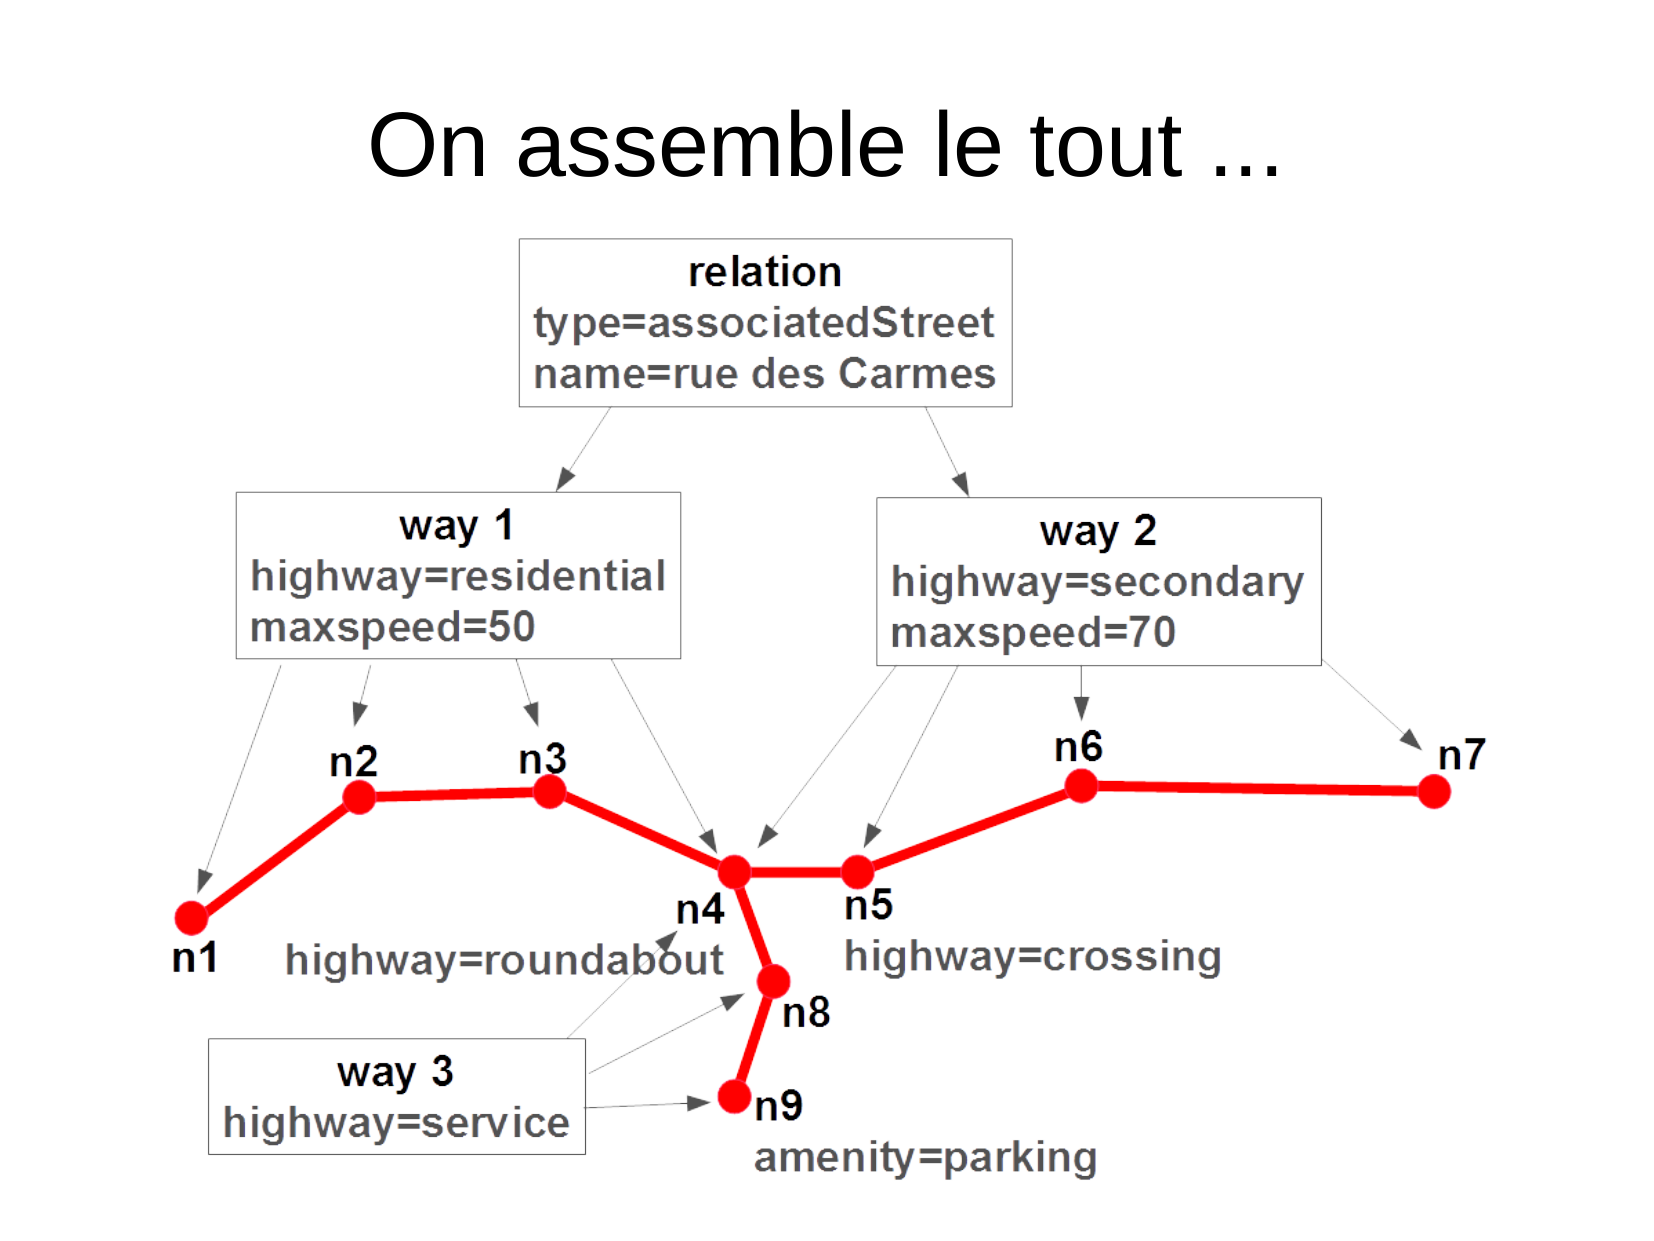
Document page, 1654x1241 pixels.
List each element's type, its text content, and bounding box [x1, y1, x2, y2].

title On assemble le tout ... [82, 49, 1571, 241]
picture [157, 226, 1506, 1198]
